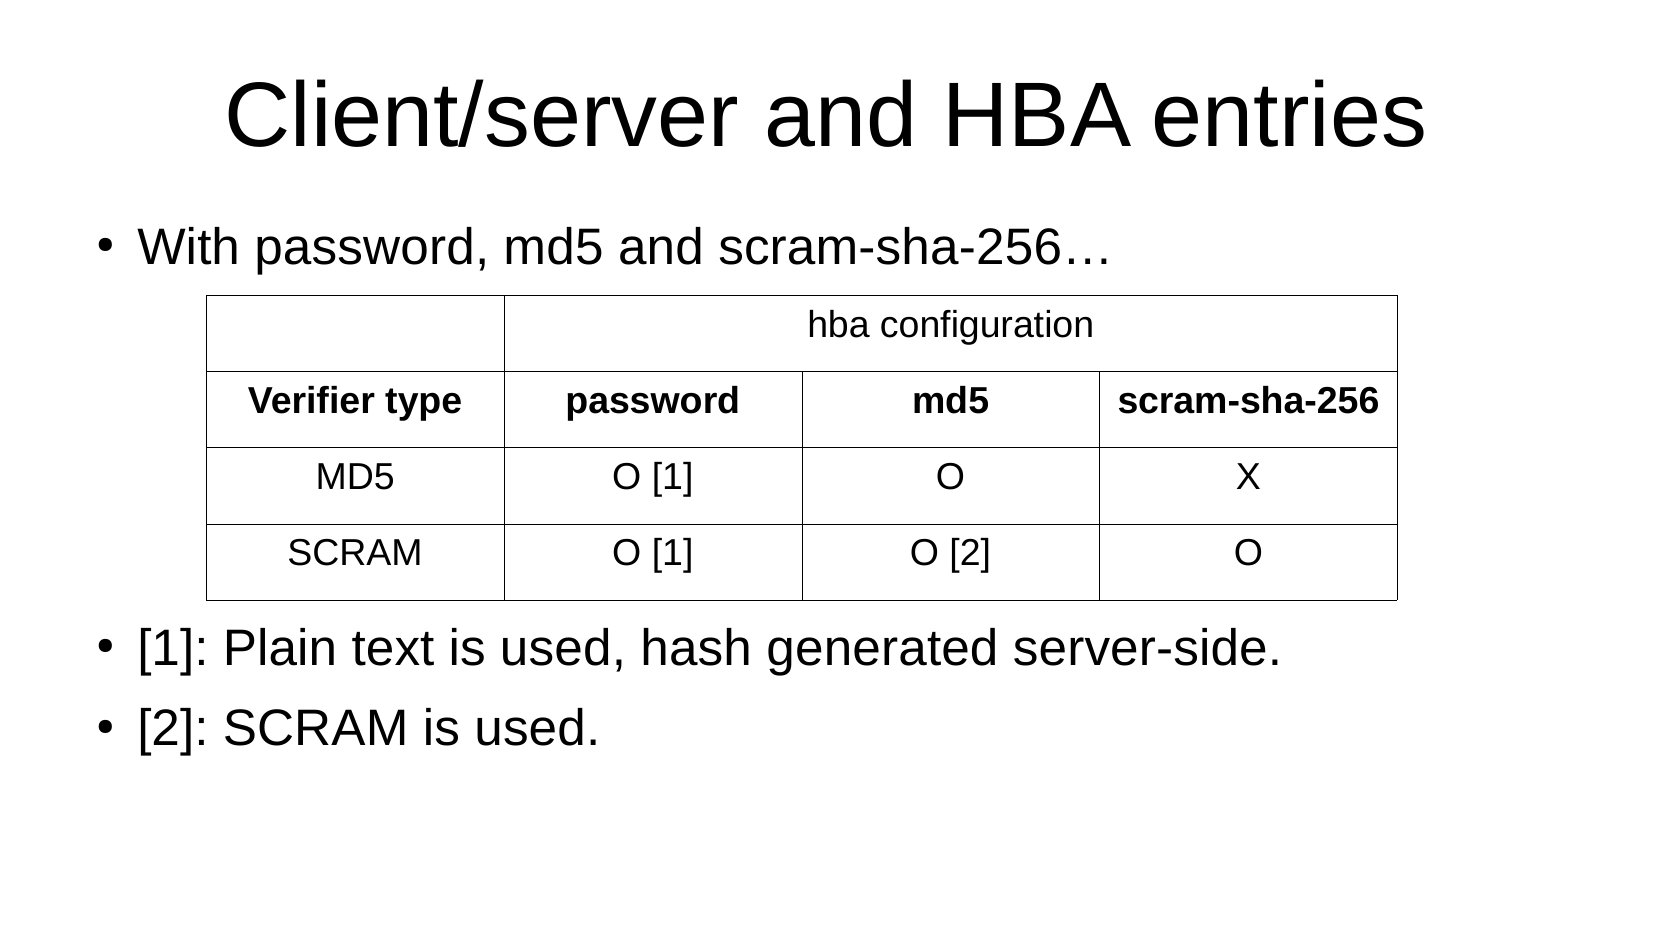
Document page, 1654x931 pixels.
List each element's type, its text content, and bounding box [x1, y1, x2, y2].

table_cell password [505, 372, 802, 447]
table_cell O [1100, 525, 1397, 600]
list With password, md5 and scram-sha-256… [1]: Plain text is used, hash generated server-side. [2]: SCRAM is used. [82, 217, 1571, 758]
table_cell Verifier type [207, 372, 504, 447]
table_cell md5 [803, 372, 1099, 447]
table_cell O [1] [505, 525, 802, 600]
table_header [207, 296, 504, 371]
table_cell scram-sha-256 [1100, 372, 1397, 447]
table_cell MD5 [207, 448, 504, 524]
table_header hba configuration [505, 296, 1397, 371]
table_cell O [1] [505, 448, 802, 524]
title Client/server and HBA entries [82, 37, 1571, 193]
table_cell X [1100, 448, 1397, 524]
table_cell O [2] [803, 525, 1099, 600]
table_cell O [803, 448, 1099, 524]
table_cell SCRAM [207, 525, 504, 600]
